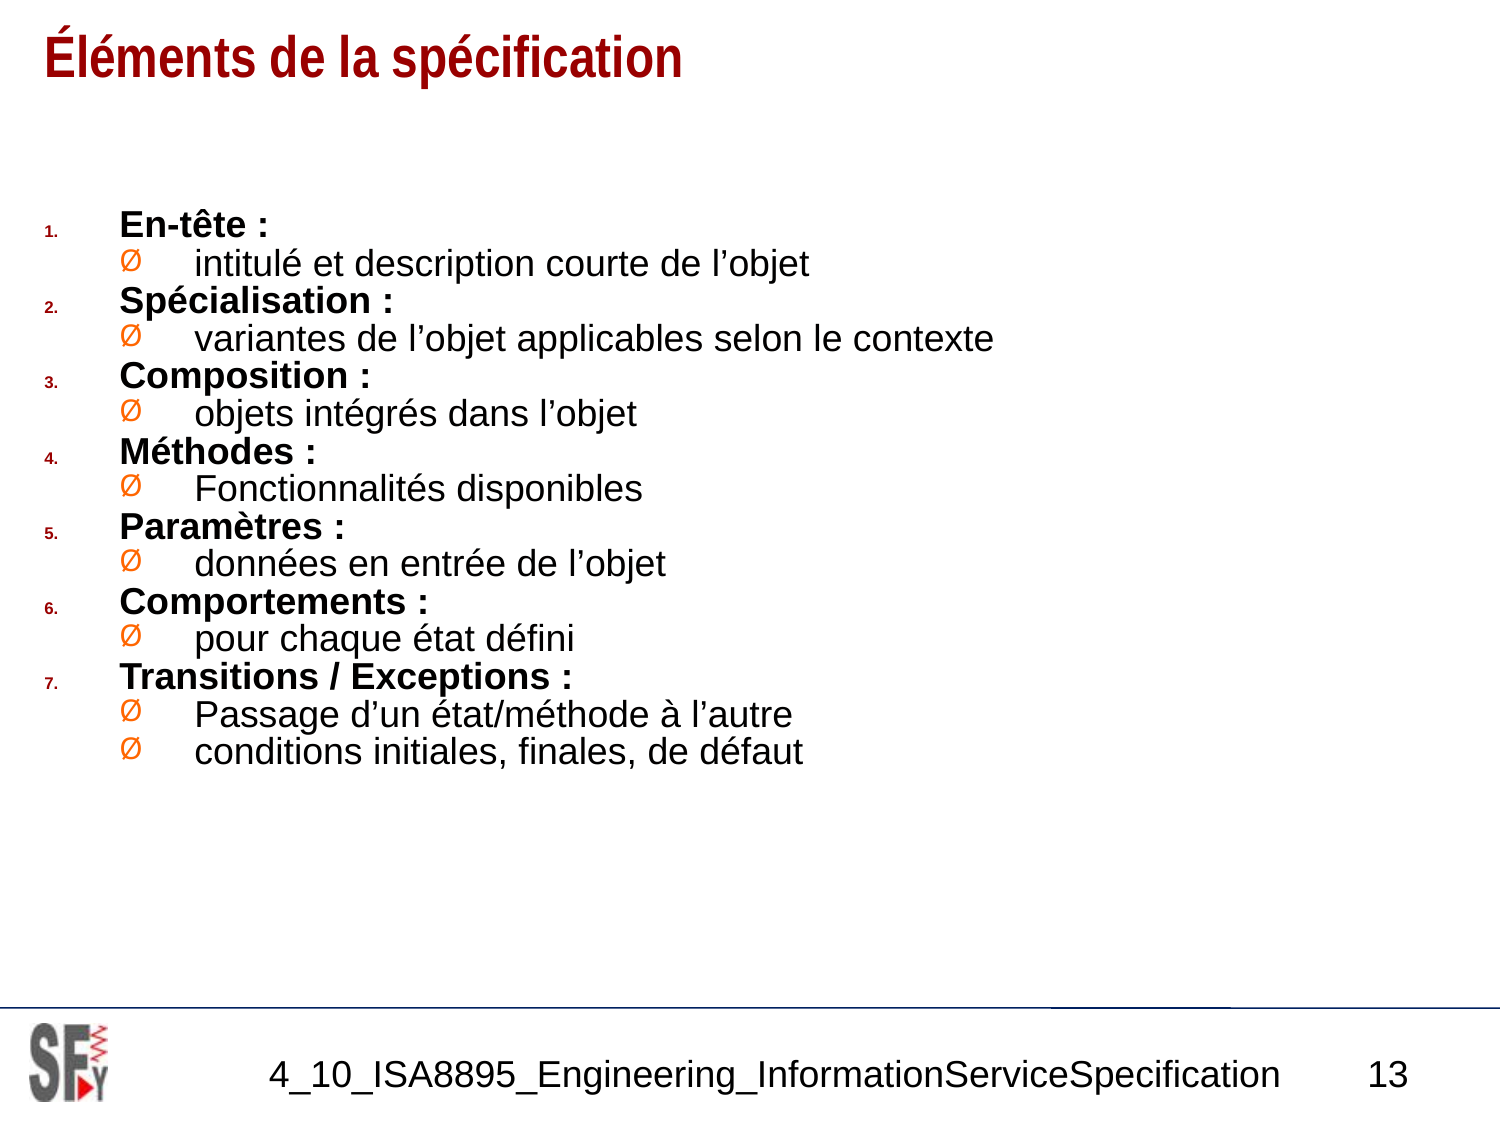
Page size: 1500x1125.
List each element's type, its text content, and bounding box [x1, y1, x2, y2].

slide_number <numéro> [1352, 1034, 1490, 1103]
picture [29, 1023, 108, 1102]
title Éléments de la spécification [29, 12, 1471, 138]
footer 4_10_ISA8895_Engineering_InformationServiceSpecification [253, 1034, 1336, 1103]
list En-tête : intitulé et description courte de l’objet Spécialisation : variantes de l’objet applicables selon le contexte Composition : objets intégrés dans l’objet Méthodes : Fonctionnalités disponibles Paramètres : données en entrée de l’objet Comportements : pour chaque état défini Transitions / Exceptions : Passage d’un état/méthode à l’autre conditions initiales, finales, de défaut [29, 184, 1471, 988]
